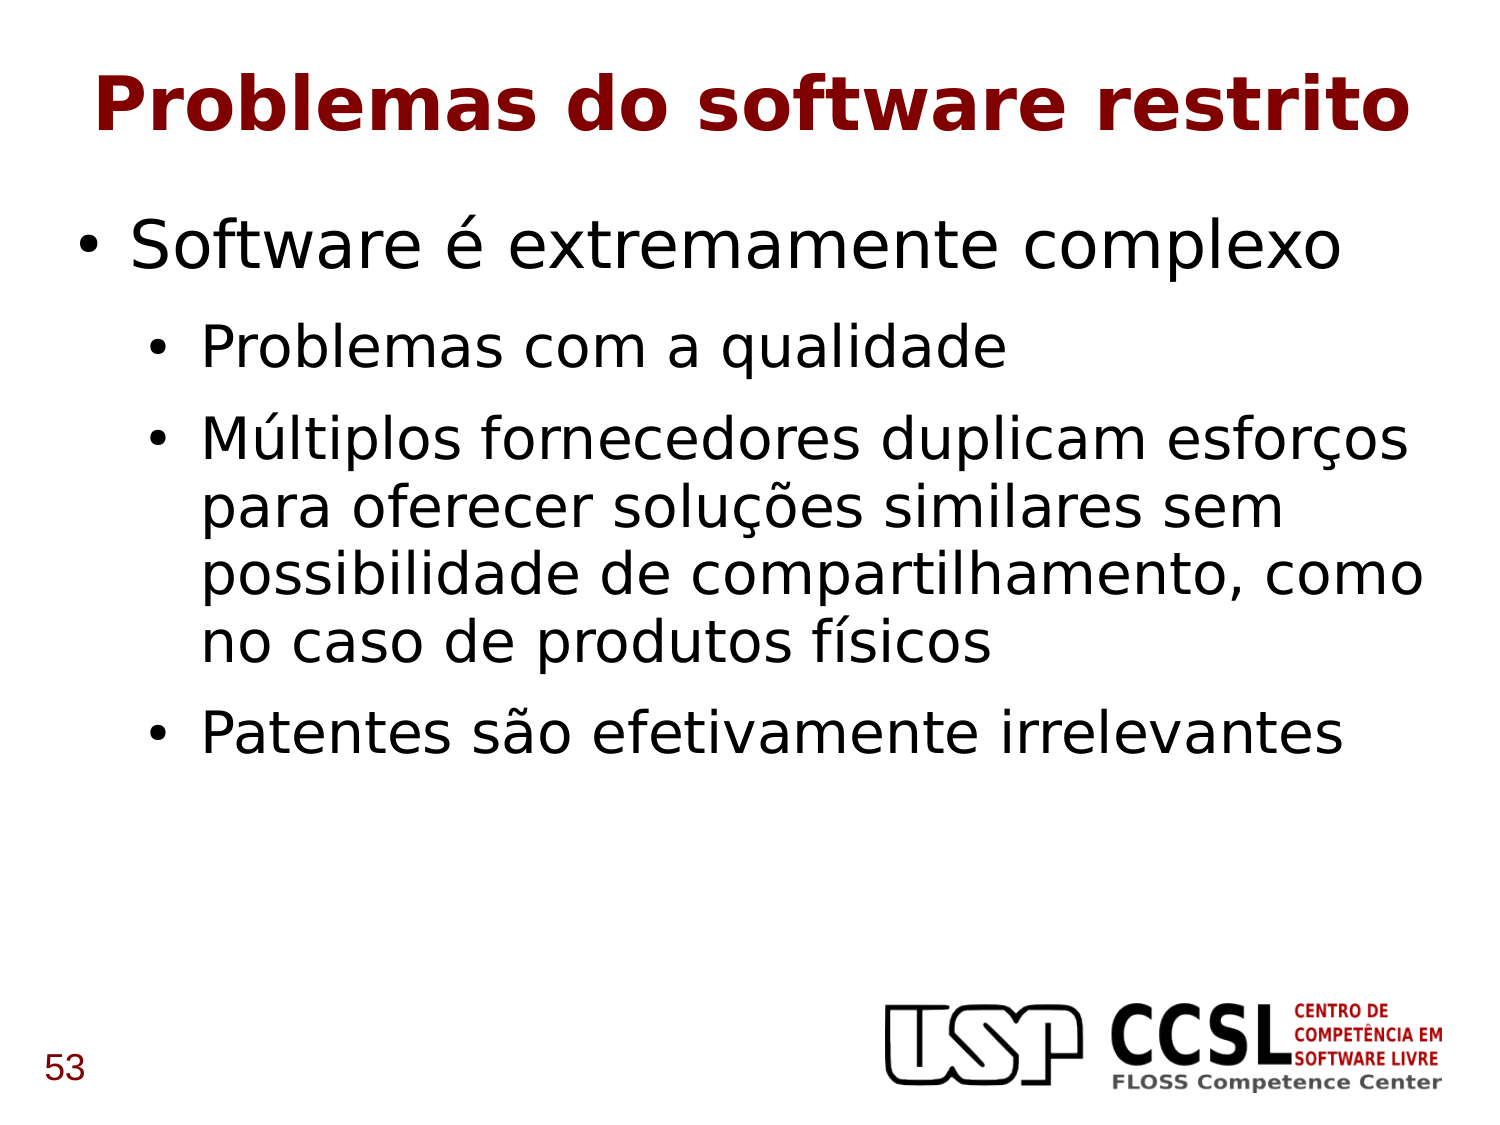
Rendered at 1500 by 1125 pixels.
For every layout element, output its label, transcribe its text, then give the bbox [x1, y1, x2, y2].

picture [885, 1003, 1442, 1093]
list Software é extremamente complexo Problemas com a qualidade Múltiplos fornecedores duplicam esforços para oferecer soluções similares sem possibilidade de compartilhamento, como no caso de produtos físicos Patentes são efetivamente irrelevantes [59, 206, 1447, 950]
title Problemas do software restrito [59, 29, 1447, 180]
